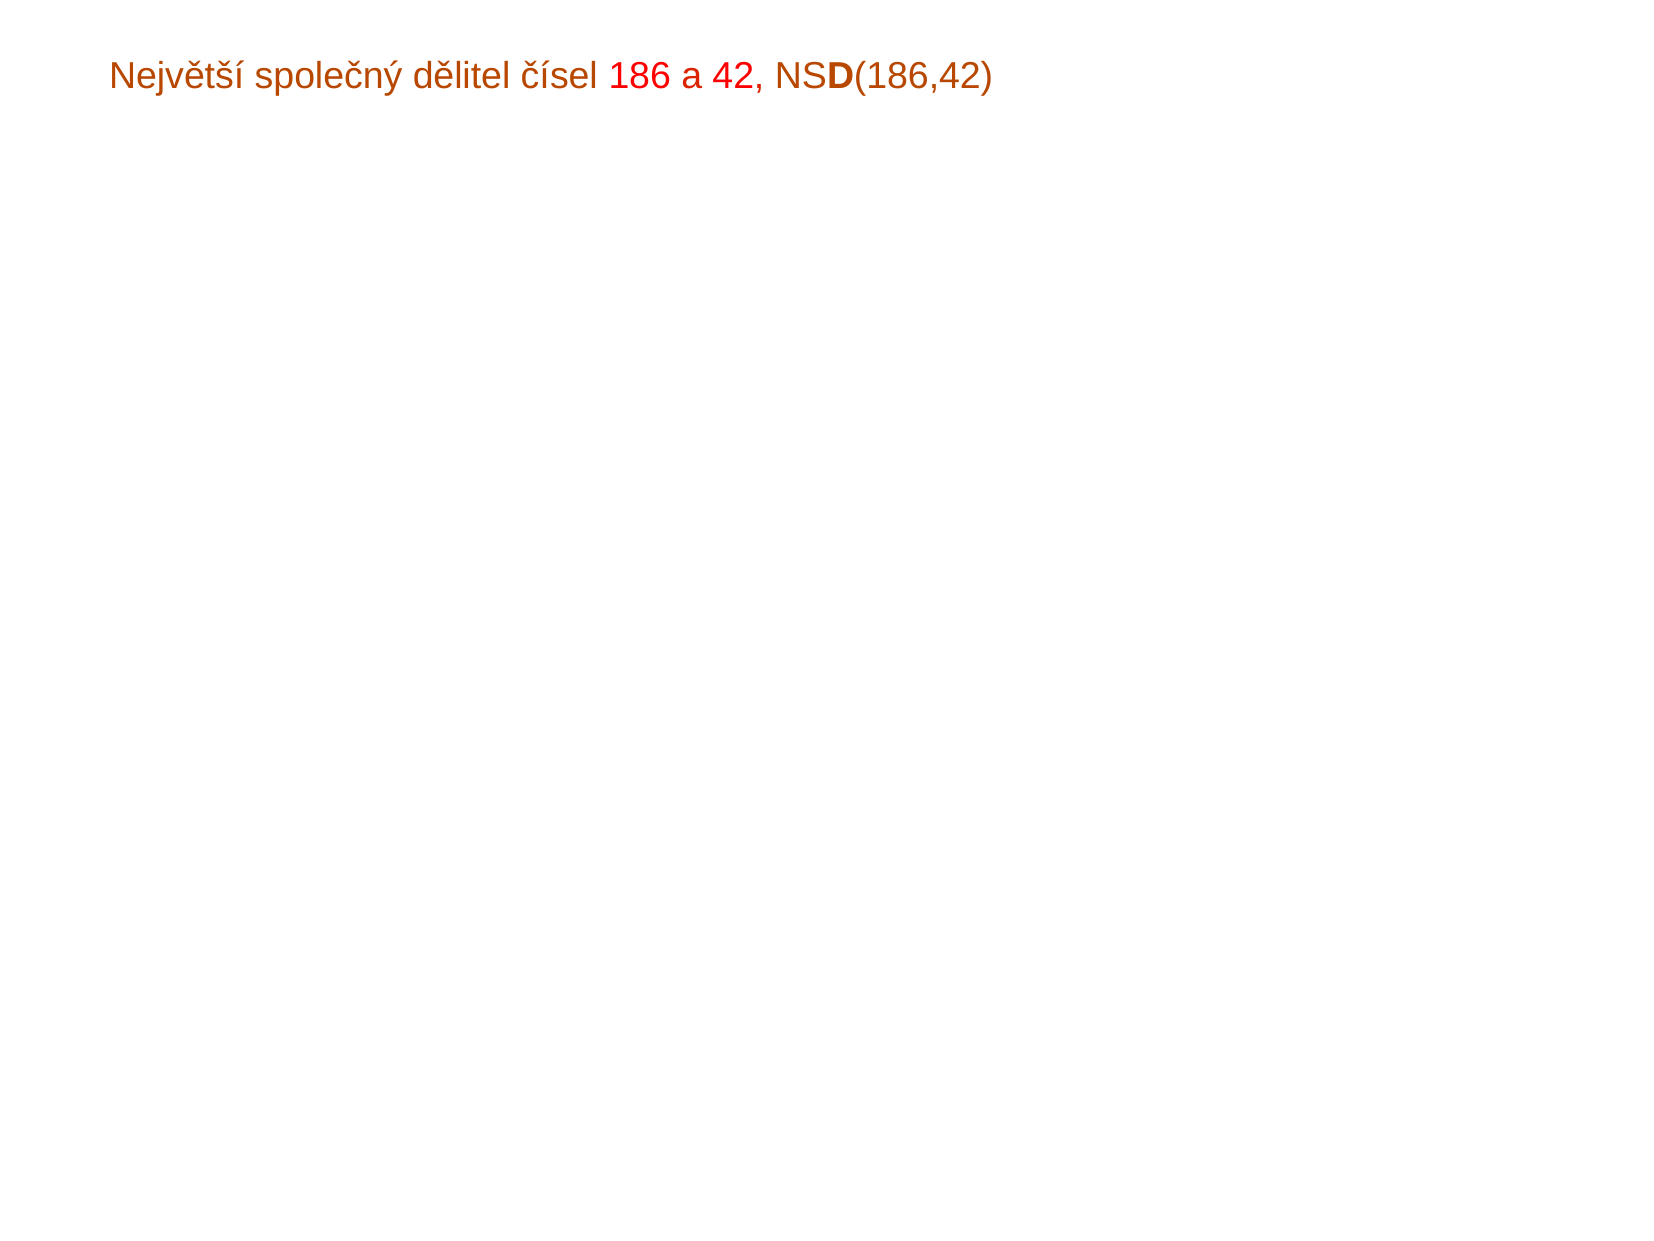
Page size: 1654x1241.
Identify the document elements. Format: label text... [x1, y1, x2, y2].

text_box Největší společný dělitel čísel 186 a 42, NSD(186,42) [94, 47, 1607, 142]
